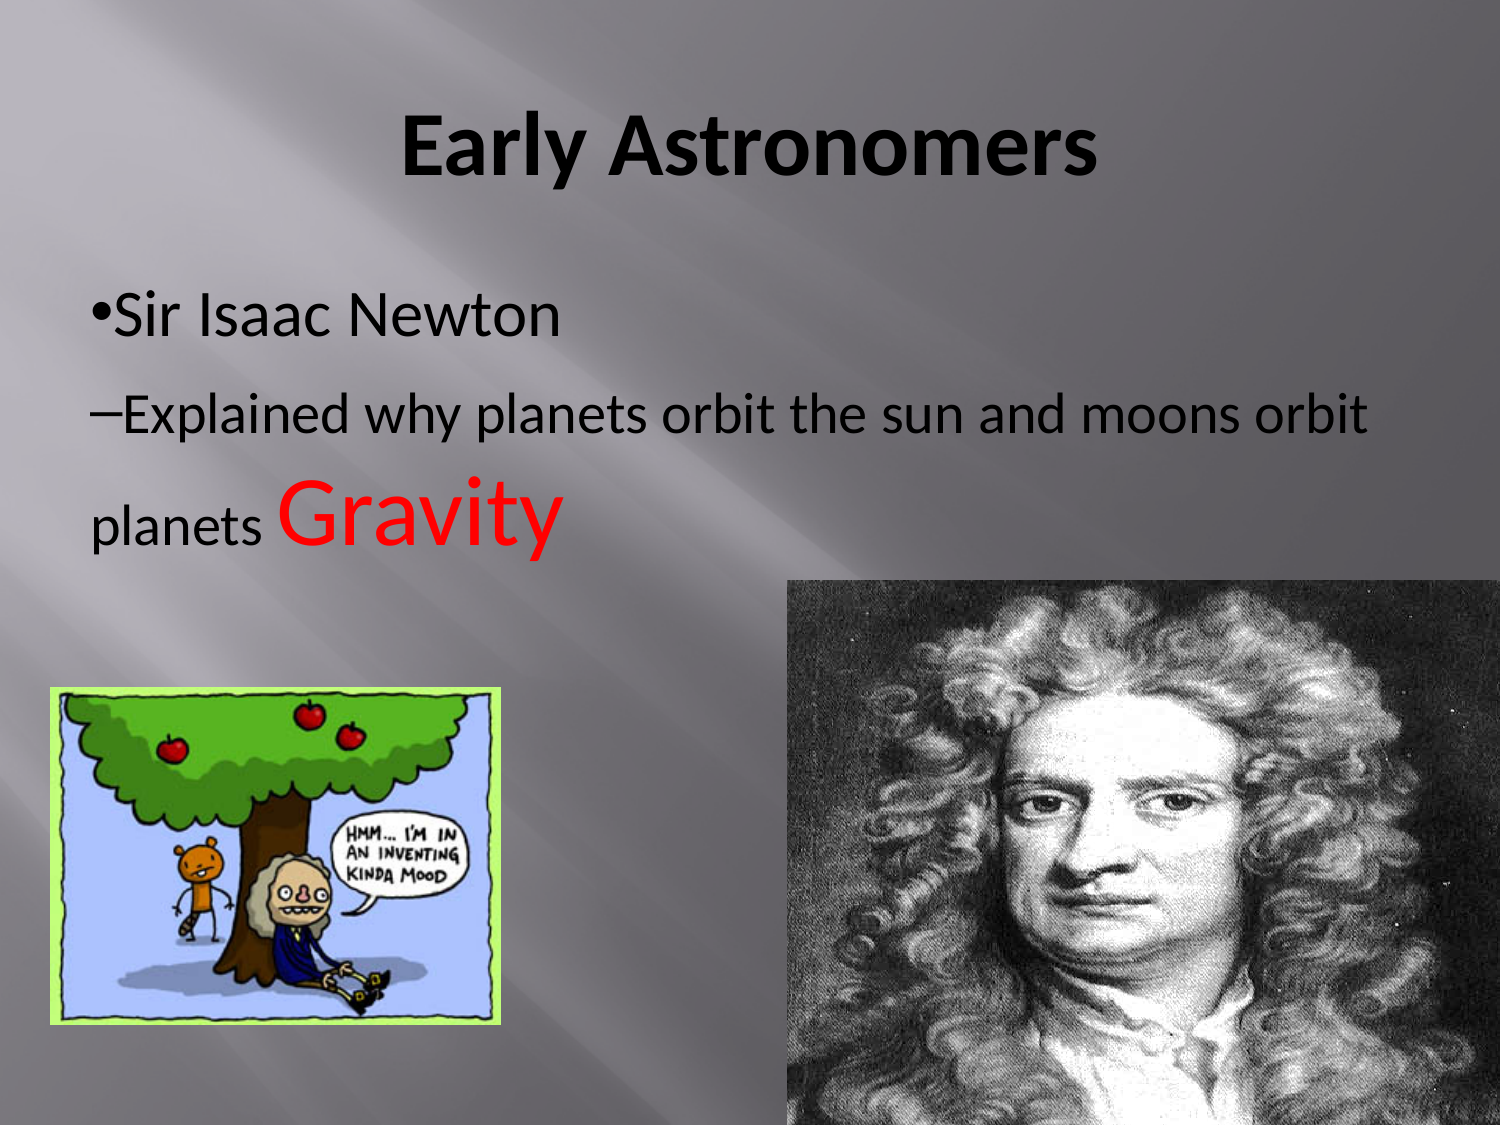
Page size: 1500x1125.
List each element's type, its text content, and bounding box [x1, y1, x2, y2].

text_box Sir Isaac Newton Explained why planets orbit the sun and moons orbit planets Gravity [75, 262, 1426, 1005]
picture [50, 687, 501, 1026]
text_box Early Astronomers [75, 45, 1426, 233]
picture [787, 580, 1500, 1125]
